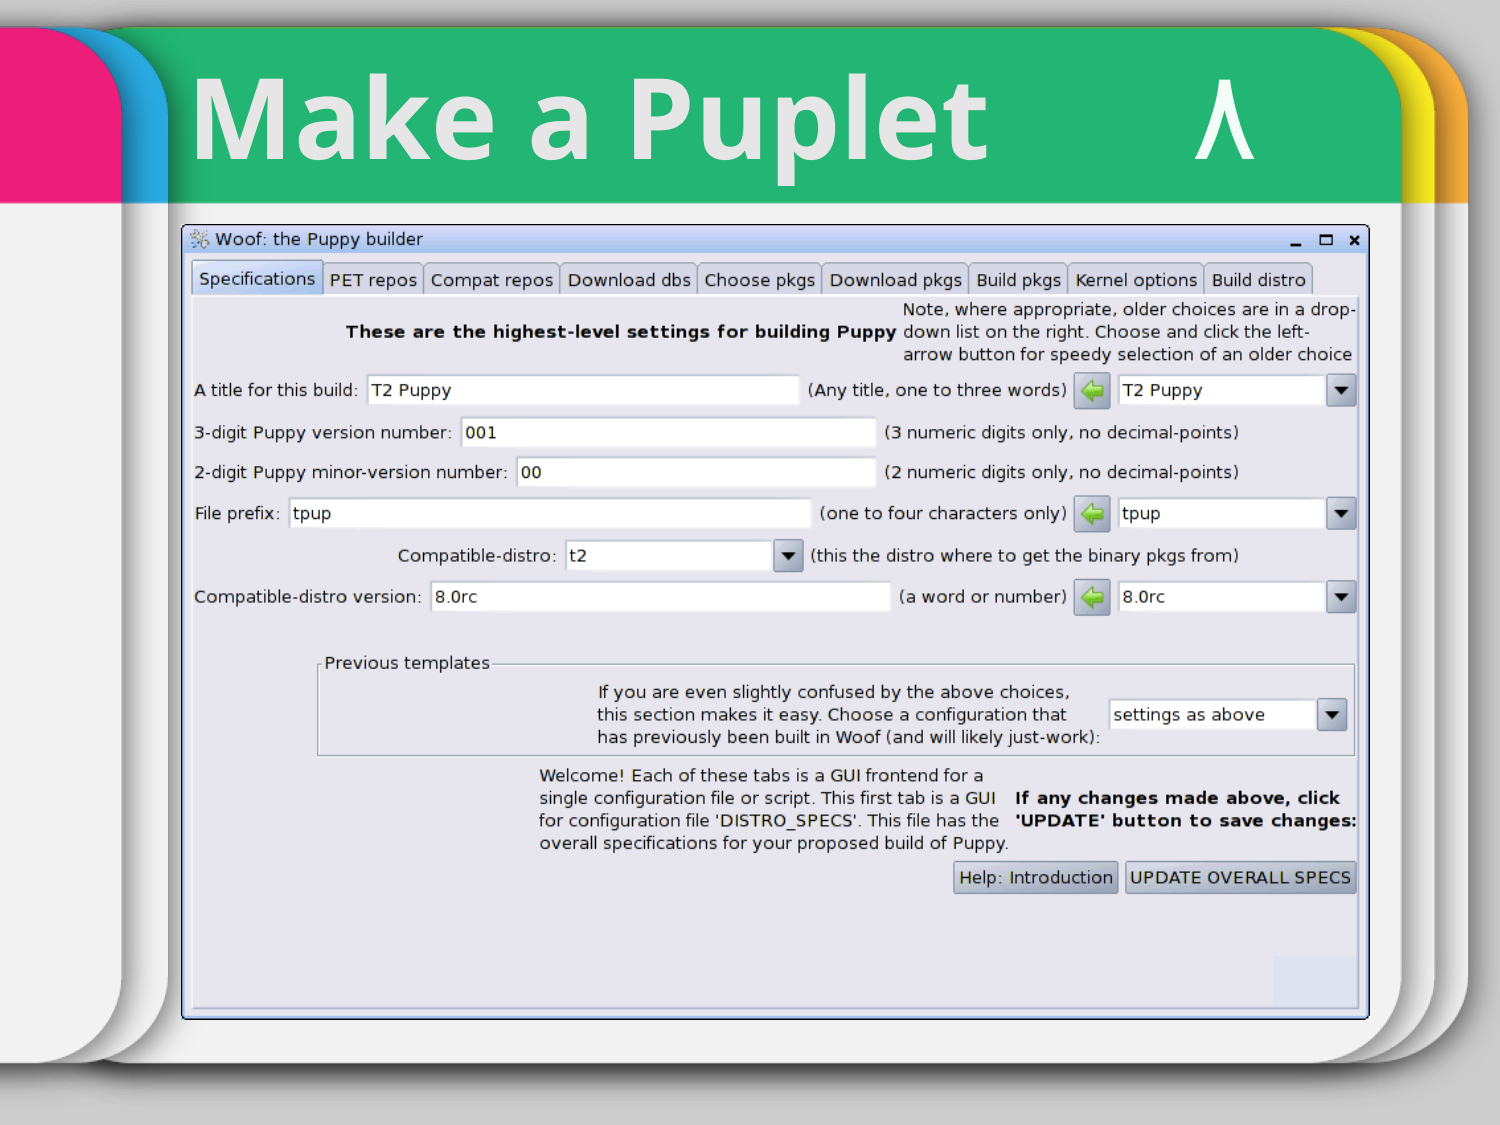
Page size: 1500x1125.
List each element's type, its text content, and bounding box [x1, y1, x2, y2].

picture [0, 0, 1500, 1125]
text_box Make a Puplet [173, 39, 1074, 190]
text_box ۸ [1137, 27, 1313, 193]
